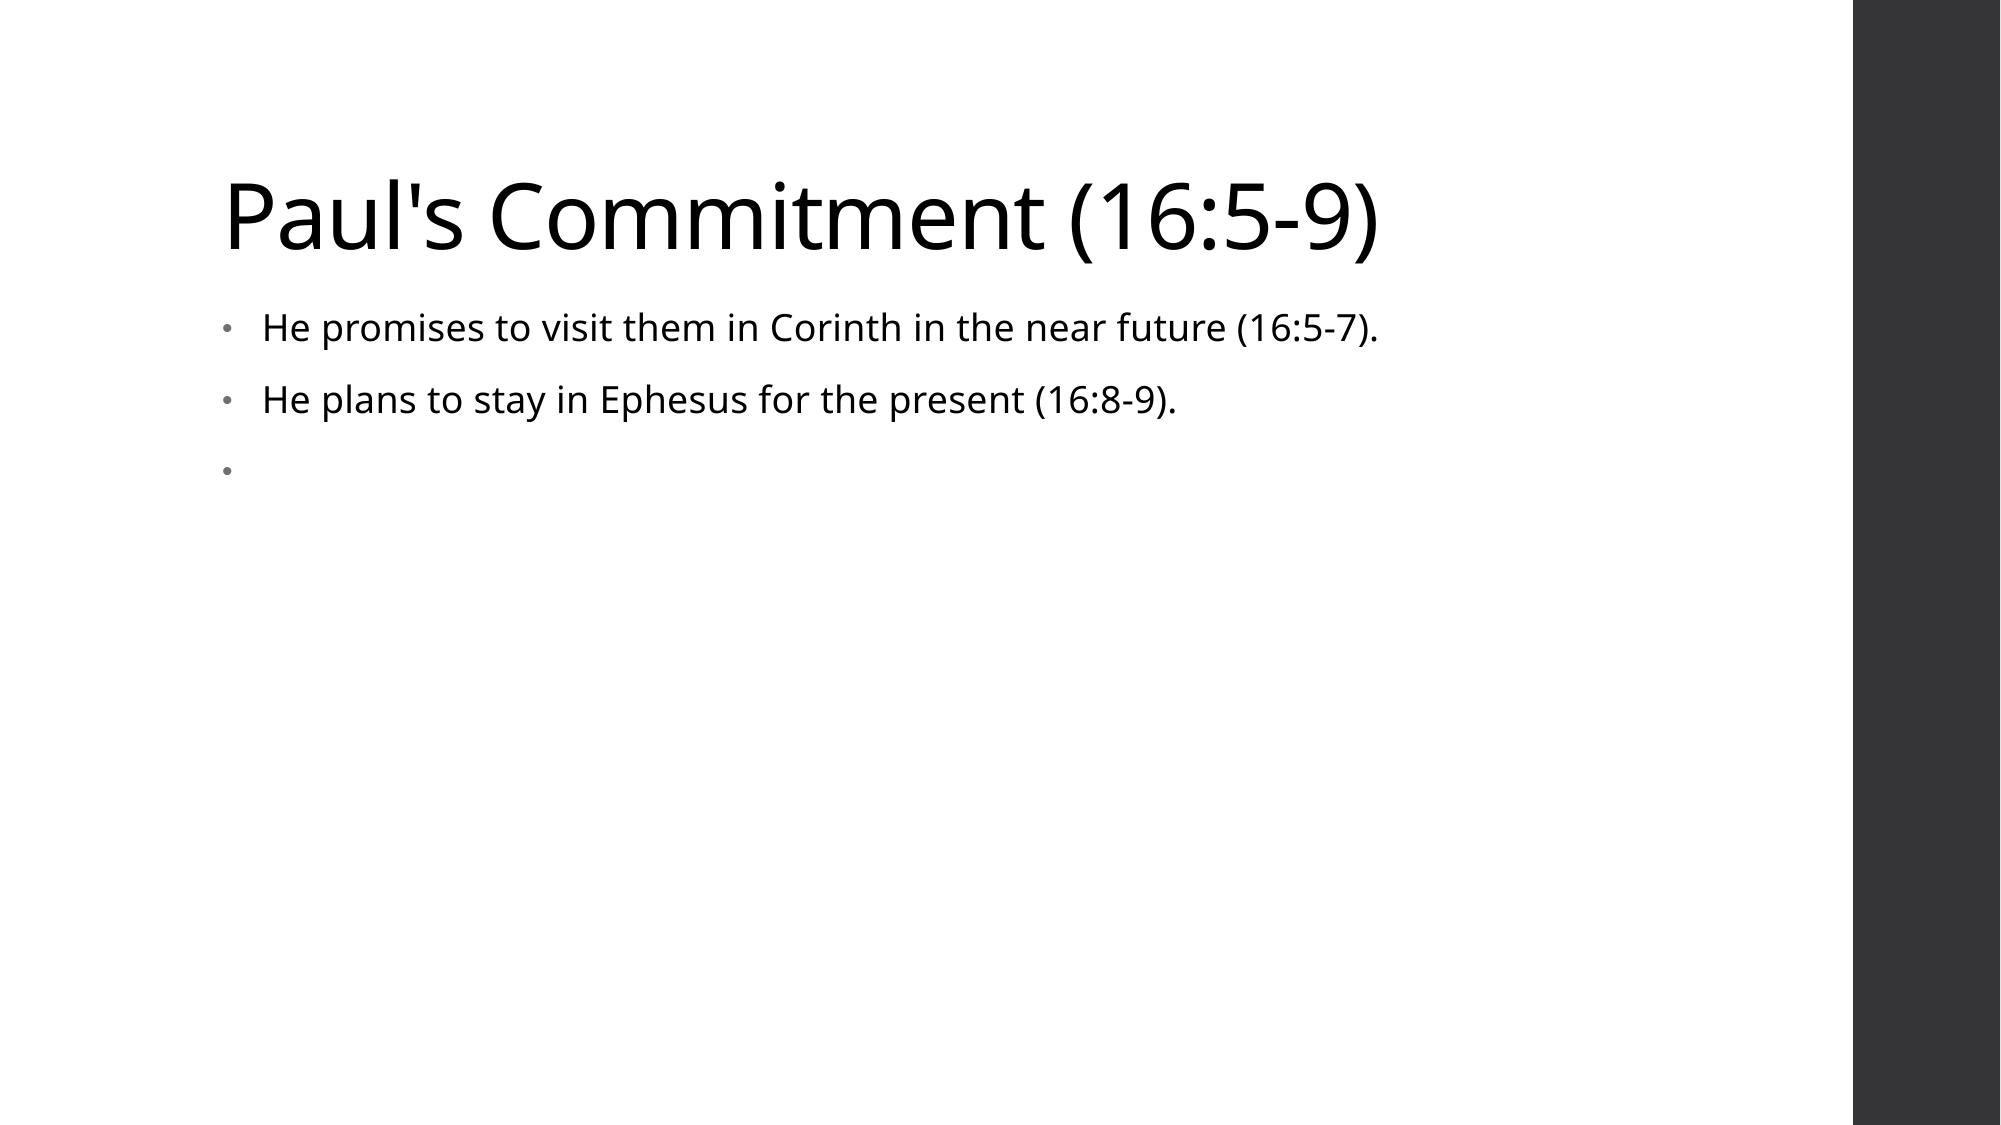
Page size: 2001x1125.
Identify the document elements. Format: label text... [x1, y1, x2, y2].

list He promises to visit them in Corinth in the near future (16:5-7). He plans to stay in Ephesus for the present (16:8-9). [206, 299, 1617, 1014]
title Paul's Commitment (16:5-9) [206, 60, 1797, 278]
